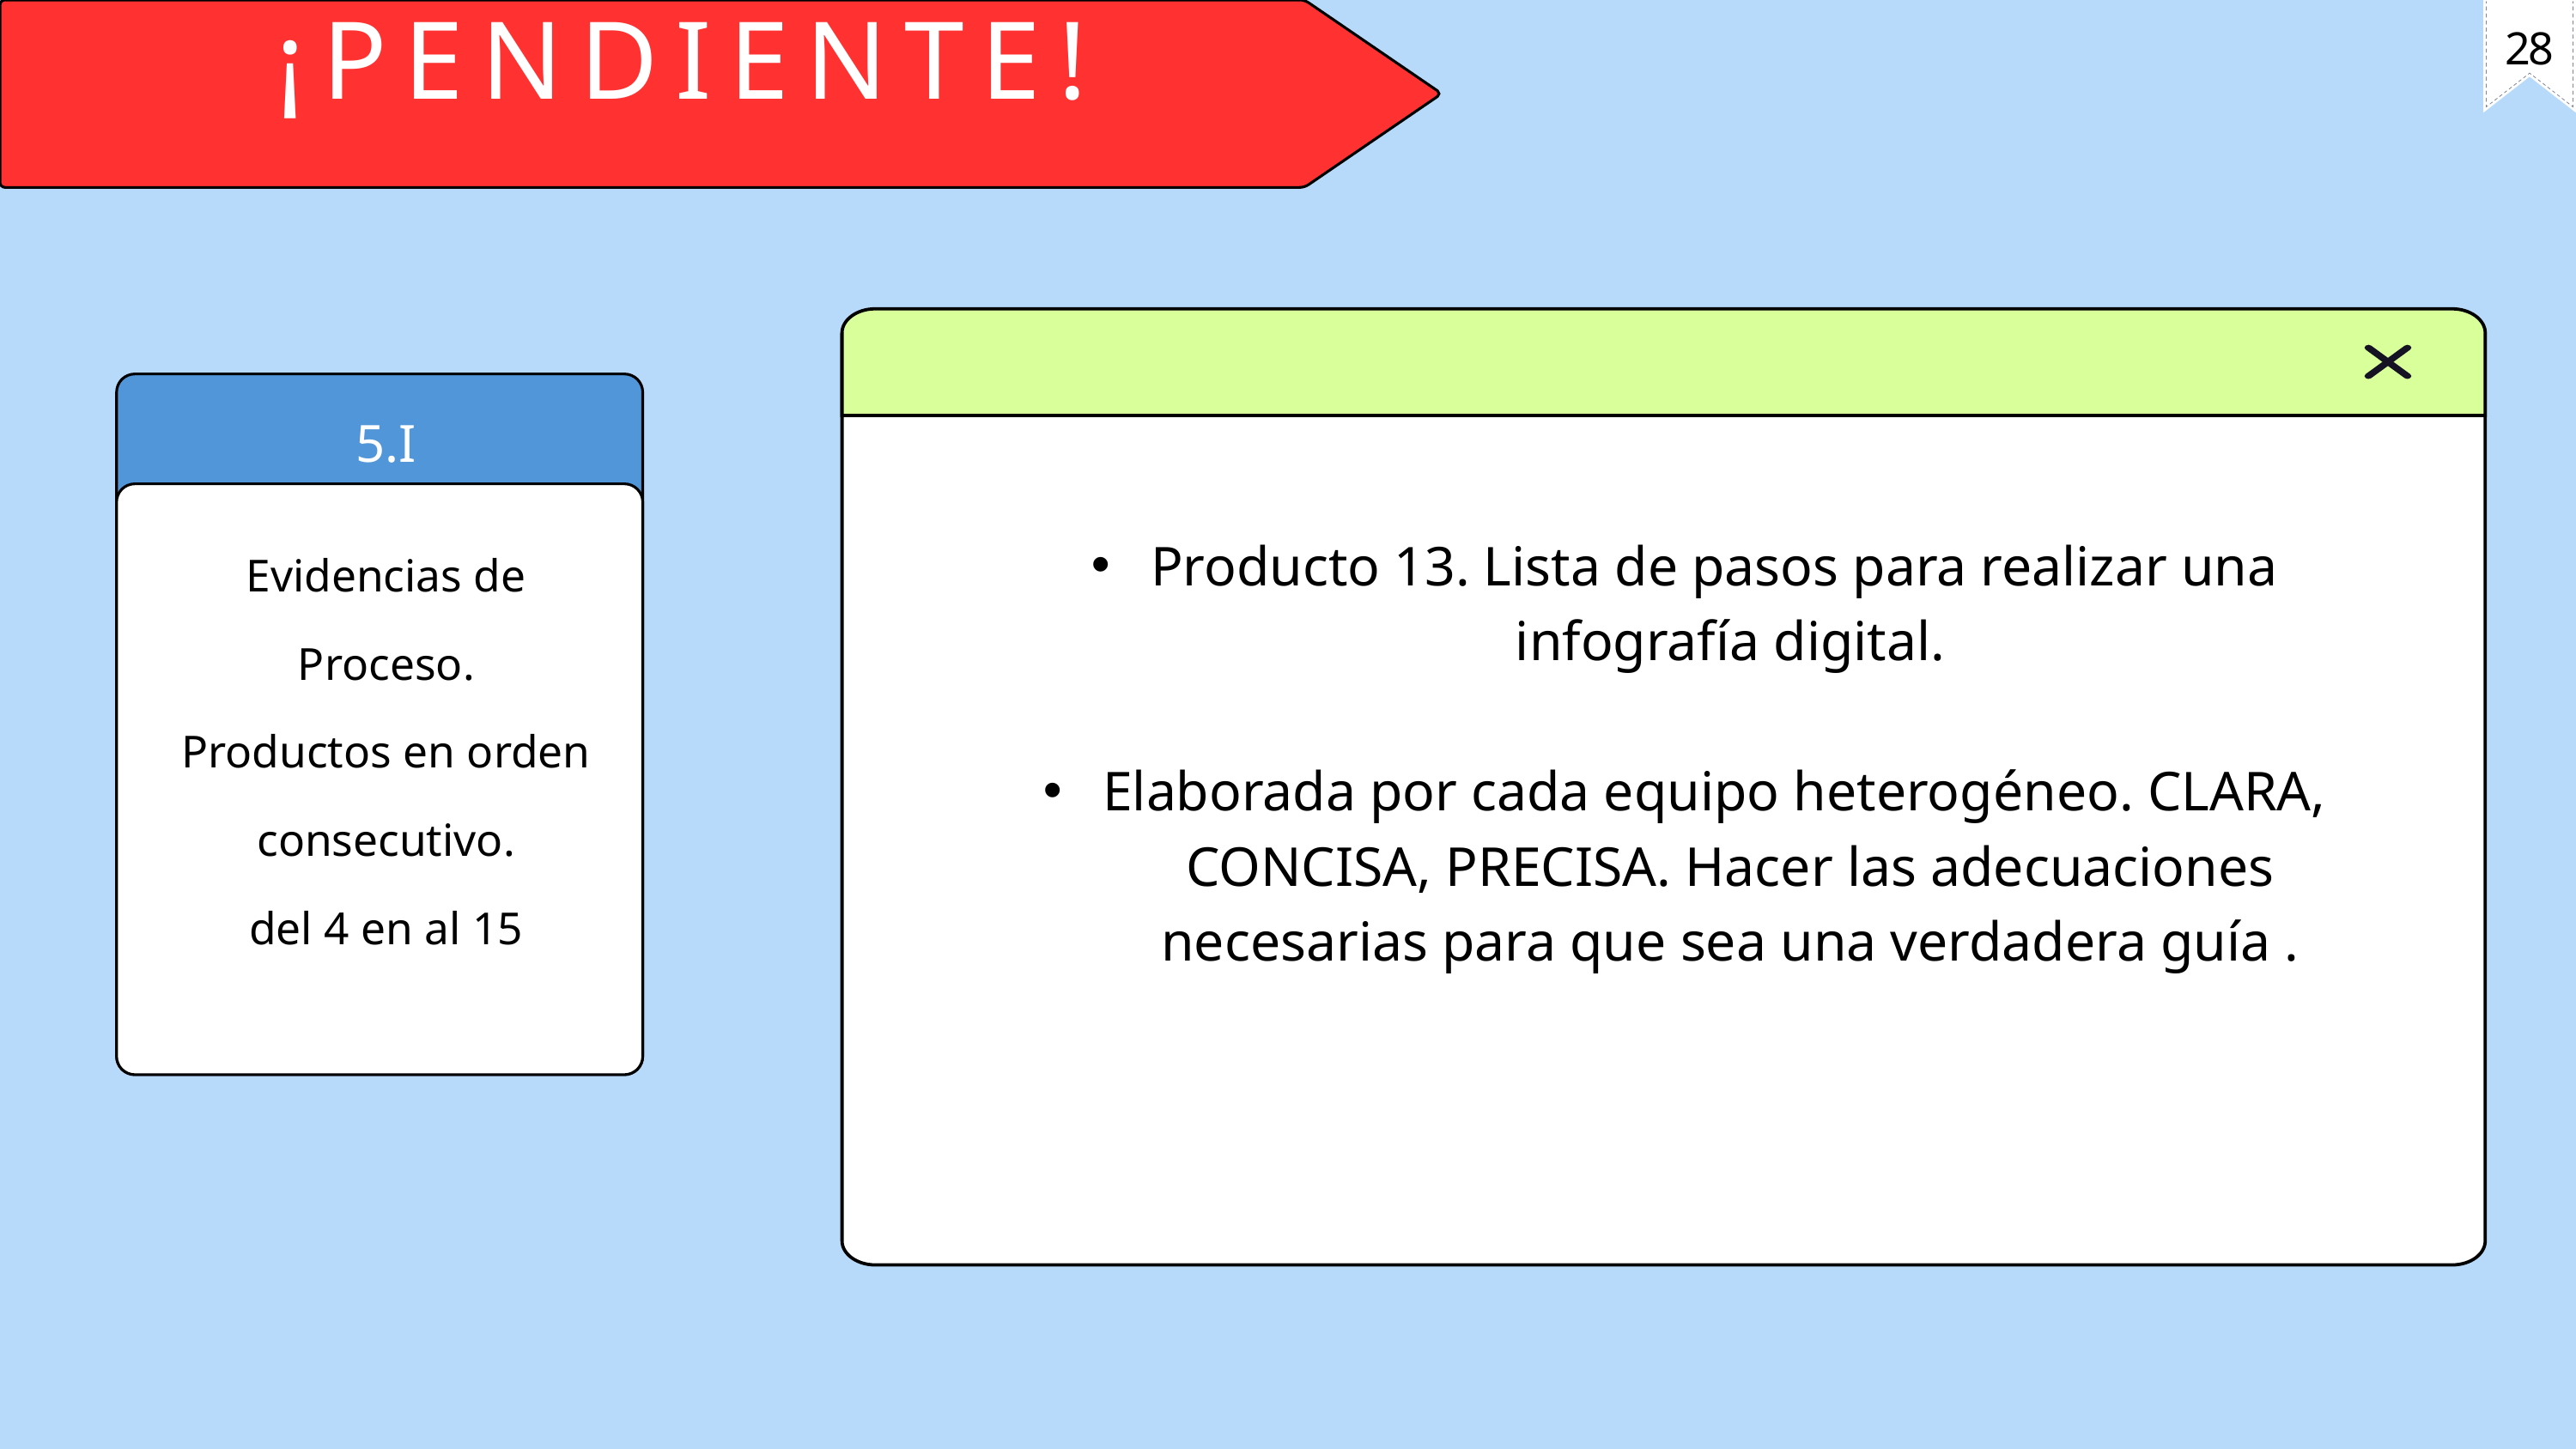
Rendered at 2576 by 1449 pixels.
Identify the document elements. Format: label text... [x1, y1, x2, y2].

text_box 5.I [157, 369, 616, 463]
text_box 28 [2488, 10, 2571, 71]
text_box [0, 0, 2576, 1449]
text_box ¡PENDIENTE! [0, 0, 1365, 188]
text_box Producto 13. Lista de pasos para realizar una infografía digital. Elaborada por cada equipo heterogéneo. CLARA, CONCISA, PRECISA. Hacer las adecuaciones necesarias para que sea una verdadera guía . [933, 521, 2347, 1046]
text_box Evidencias de Proceso. Productos en orden consecutivo. del 4 en al 15 [152, 512, 621, 853]
